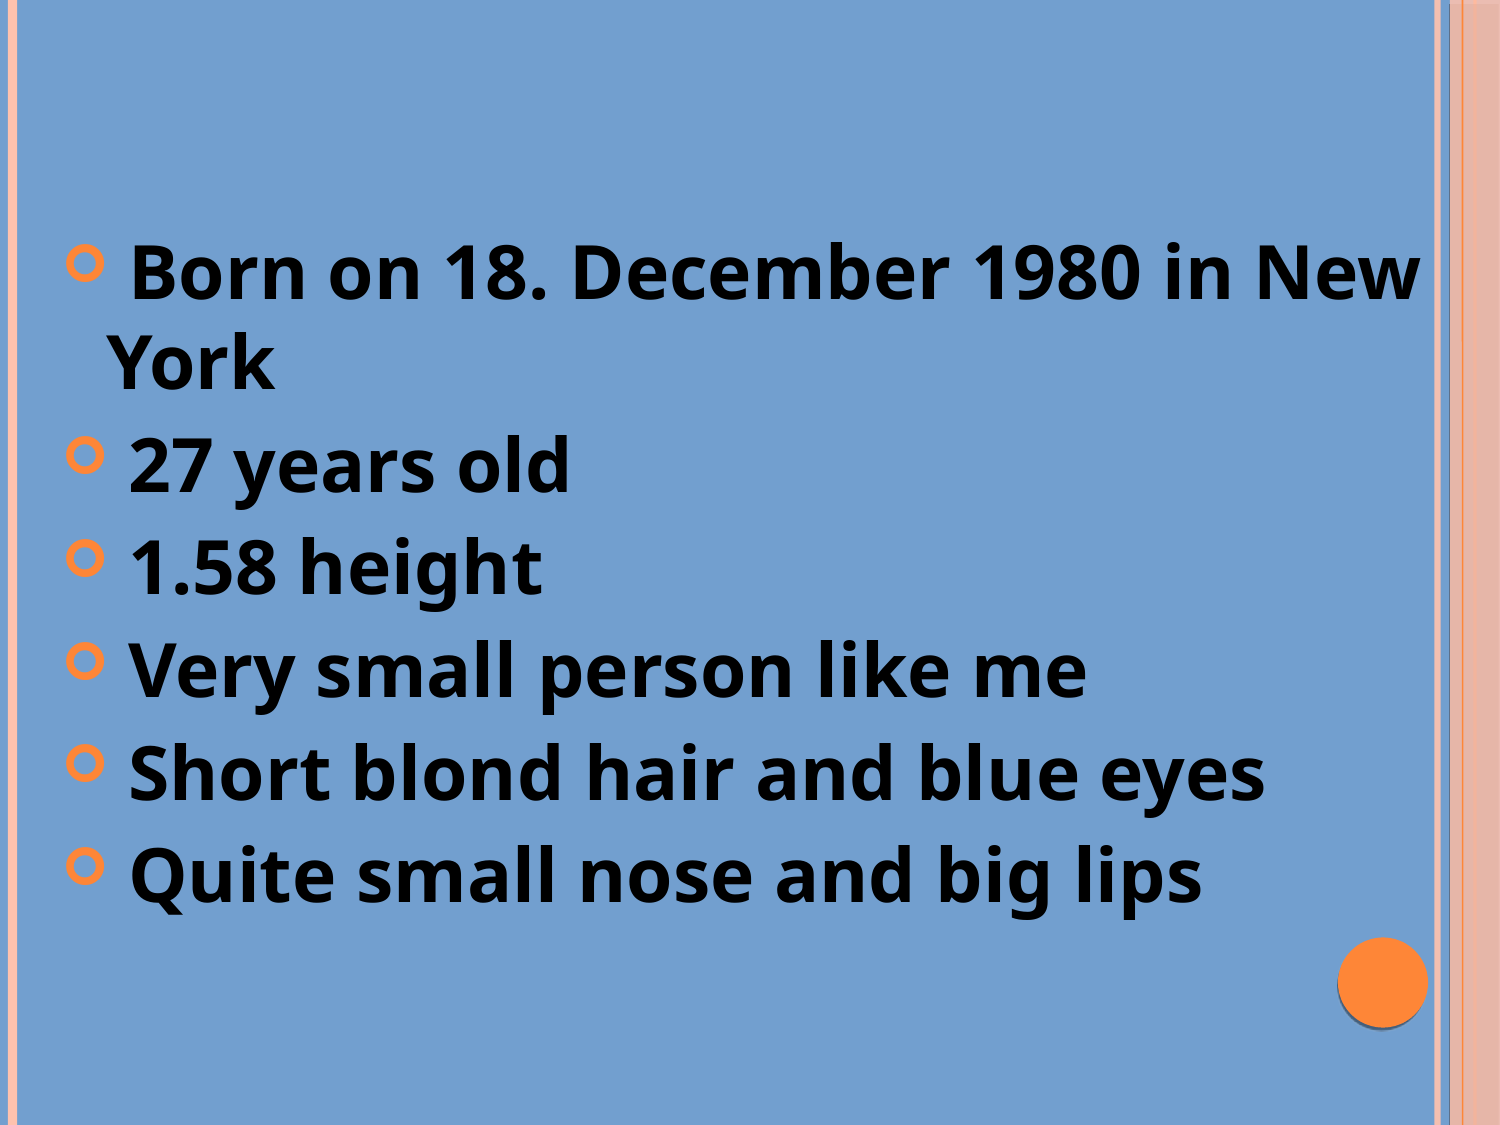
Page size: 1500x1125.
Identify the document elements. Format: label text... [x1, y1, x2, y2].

list Born on 18. December 1980 in New York 27 years old 1.58 height Very small person like me Short blond hair and blue eyes Quite small nose and big lips [46, 0, 1500, 1125]
